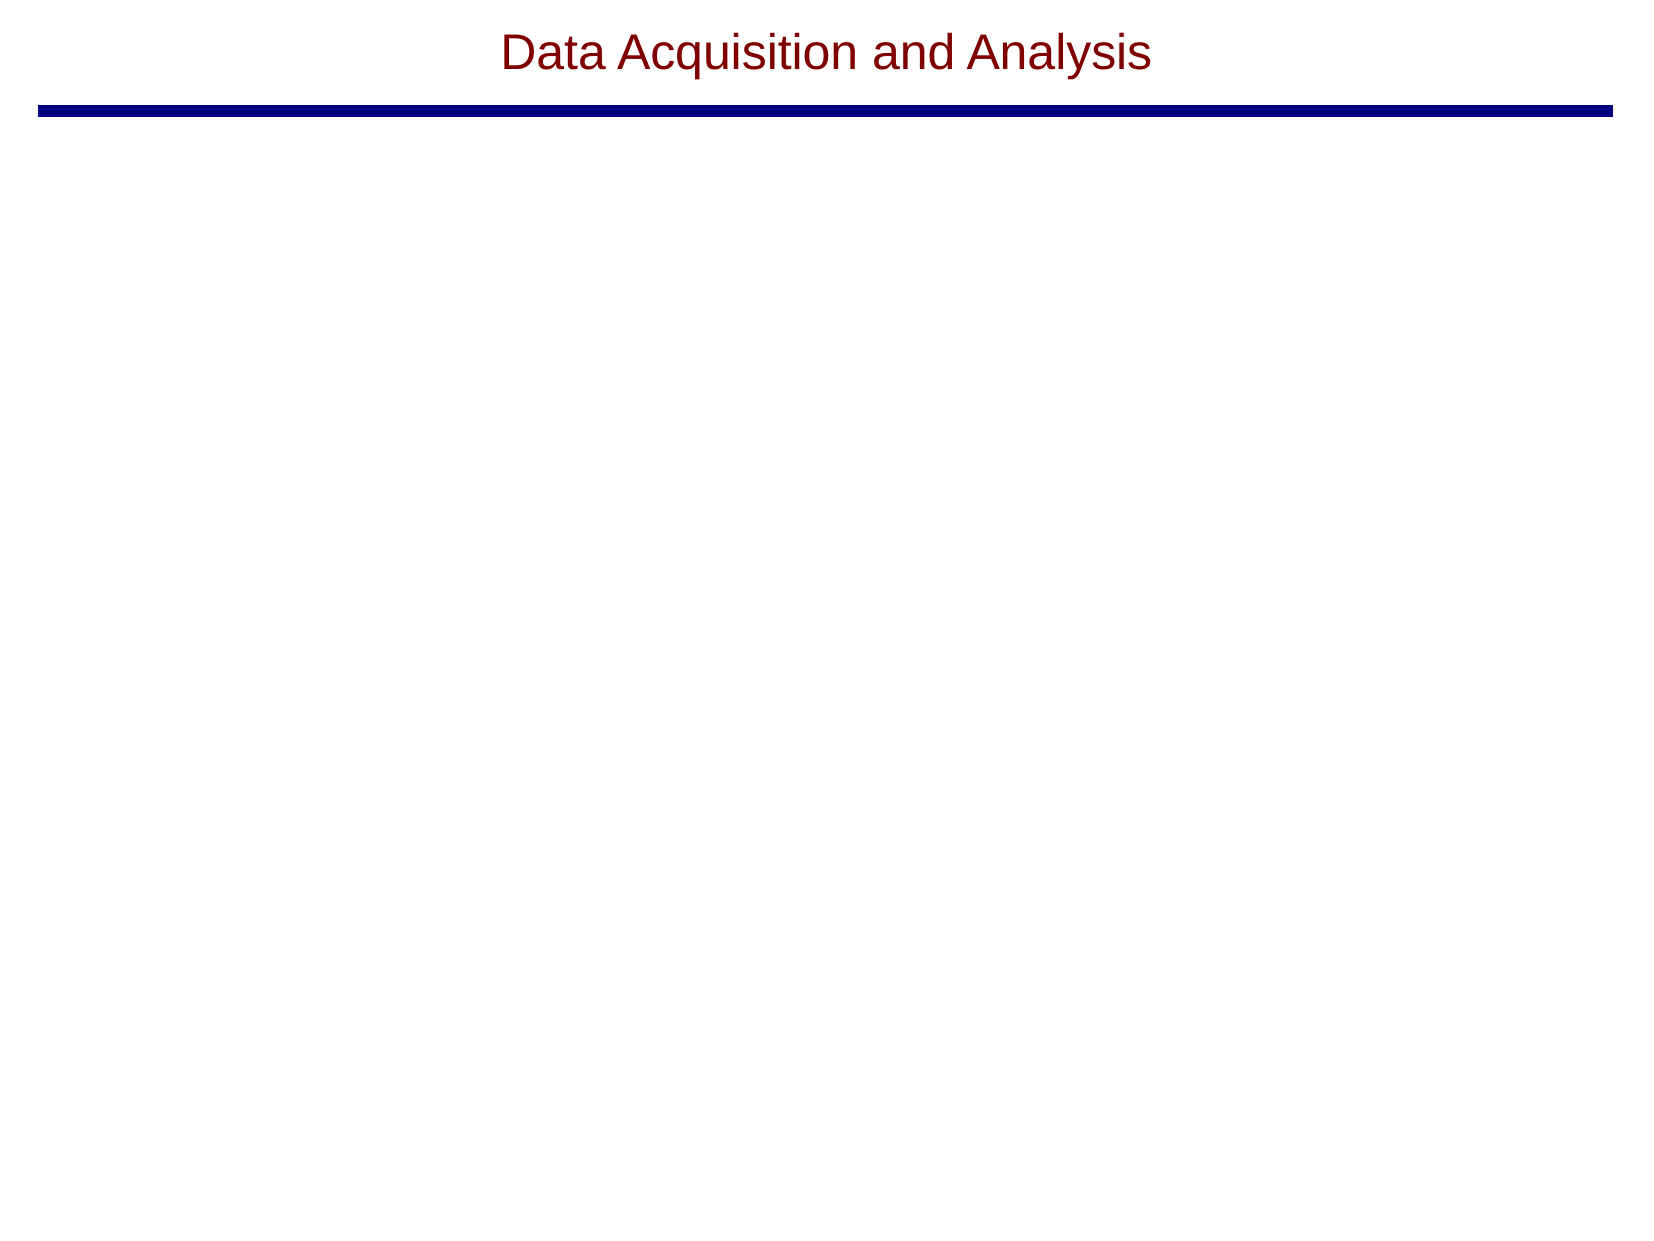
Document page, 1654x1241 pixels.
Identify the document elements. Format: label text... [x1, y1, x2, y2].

title Data Acquisition and Analysis [82, 16, 1571, 89]
